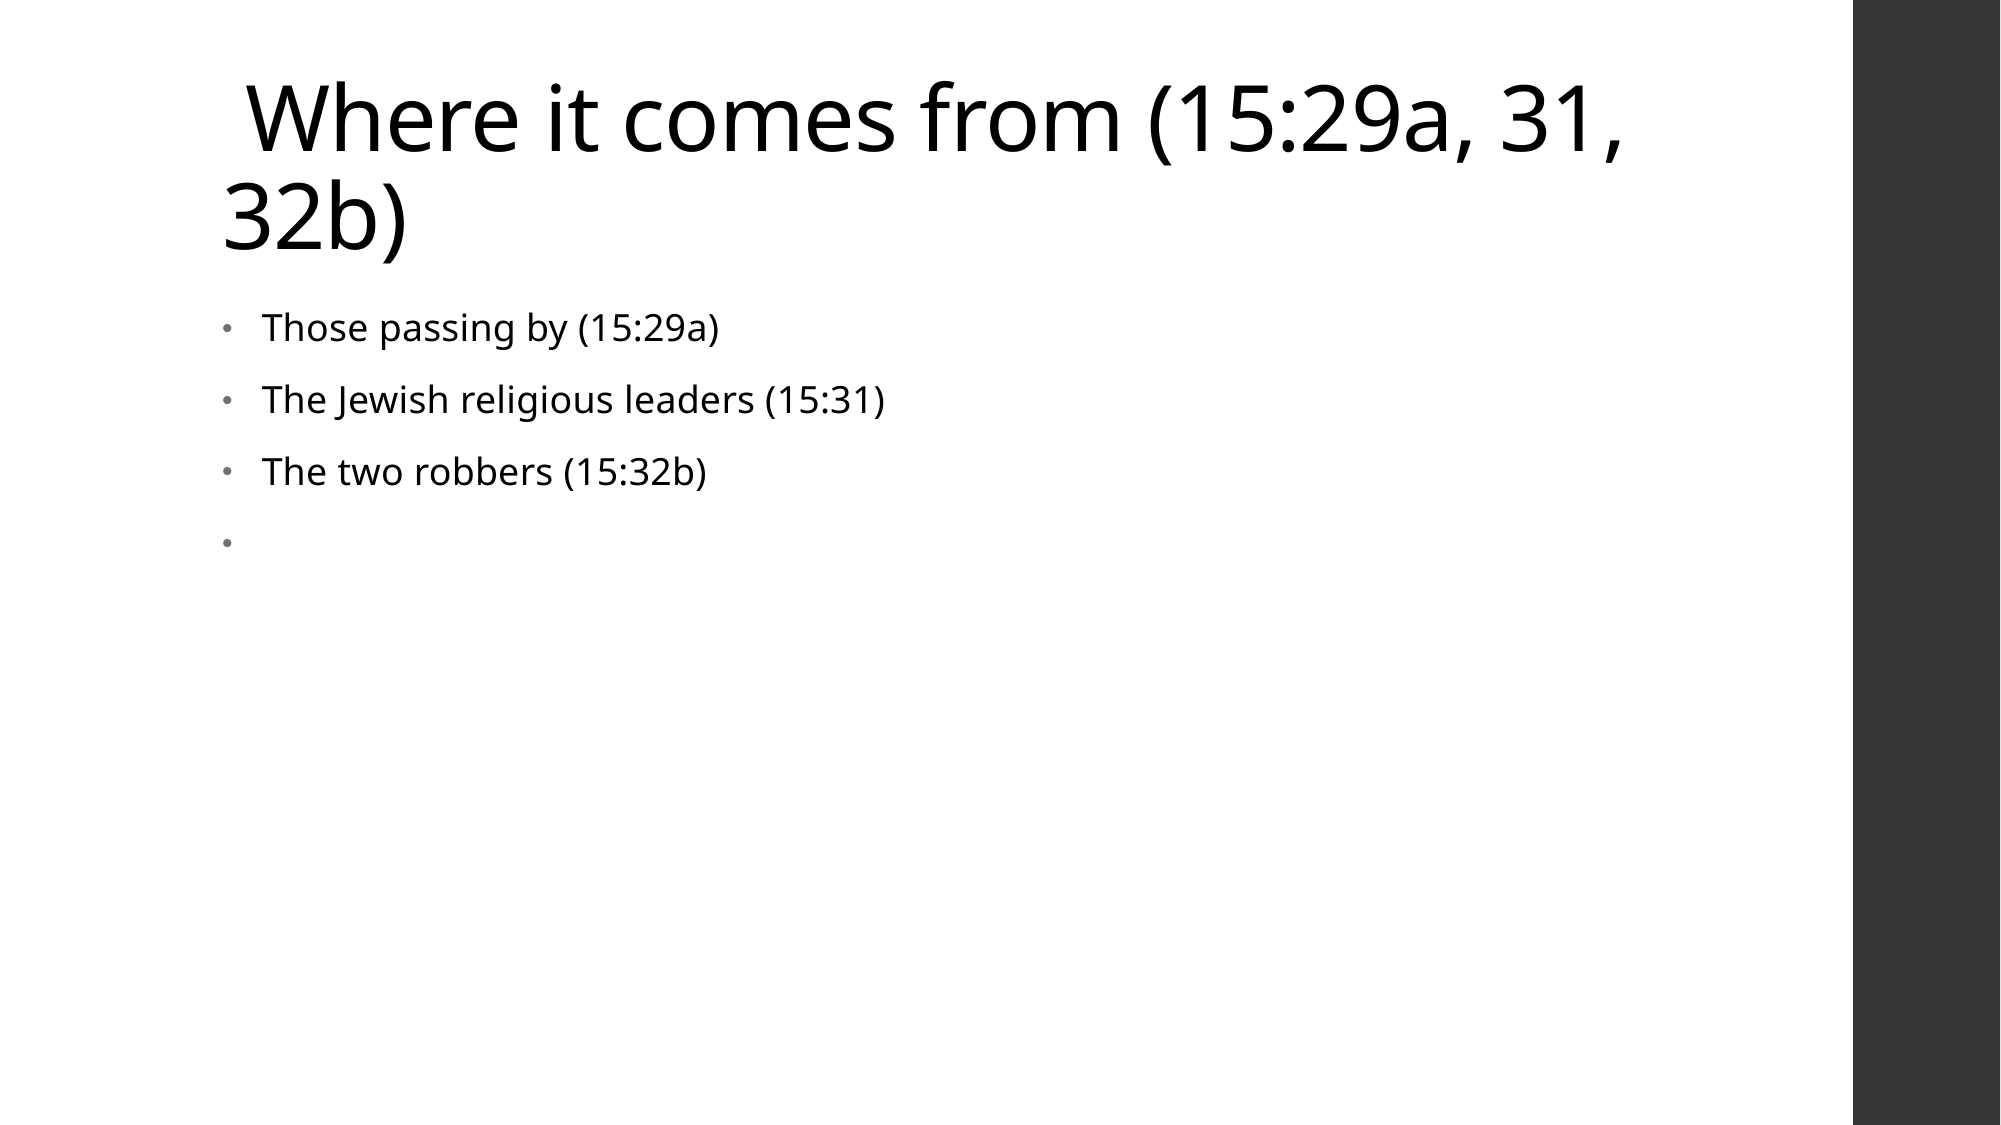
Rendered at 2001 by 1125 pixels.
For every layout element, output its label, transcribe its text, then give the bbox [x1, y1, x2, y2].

title Where it comes from (15:29a, 31, 32b) [206, 60, 1797, 278]
list Those passing by (15:29a) The Jewish religious leaders (15:31) The two robbers (15:32b) [206, 299, 1617, 1014]
